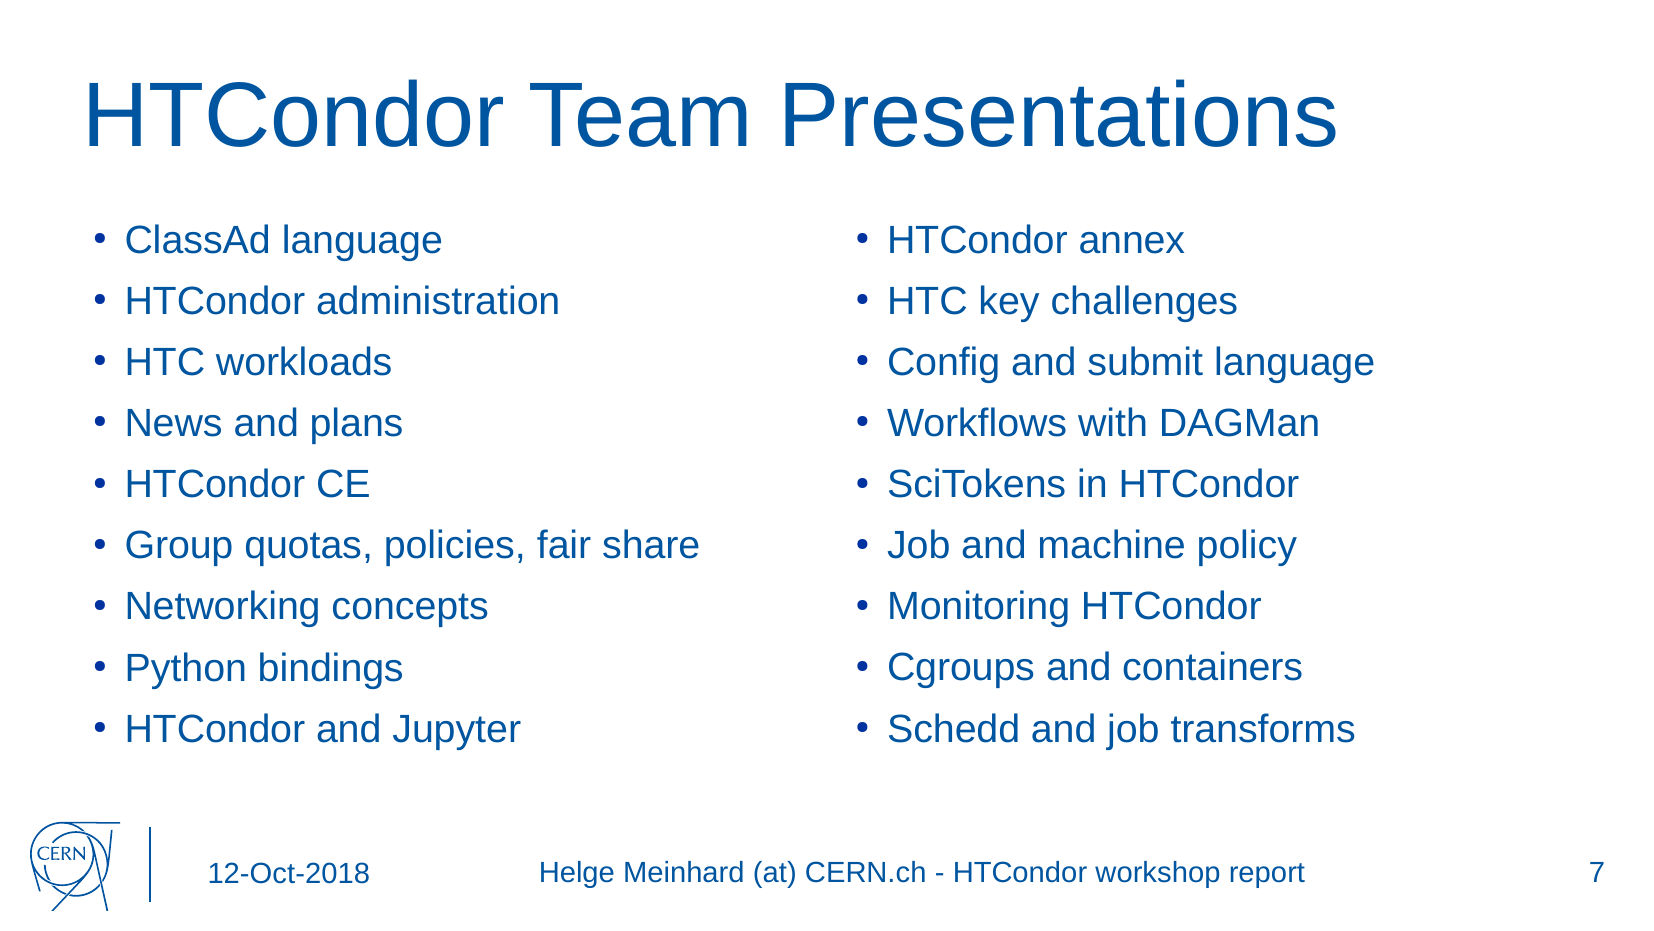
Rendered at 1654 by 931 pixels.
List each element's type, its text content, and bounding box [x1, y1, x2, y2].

list HTCondor annex HTC key challenges Config and submit language Workflows with DAGMan SciTokens in HTCondor Job and machine policy Monitoring HTCondor Cgroups and containers Schedd and job transforms [845, 217, 1572, 757]
title HTCondor Team Presentations [82, 37, 1571, 193]
list ClassAd language HTCondor administration HTC workloads News and plans HTCondor CE Group quotas, policies, fair share Networking concepts Python bindings HTCondor and Jupyter [82, 217, 809, 757]
